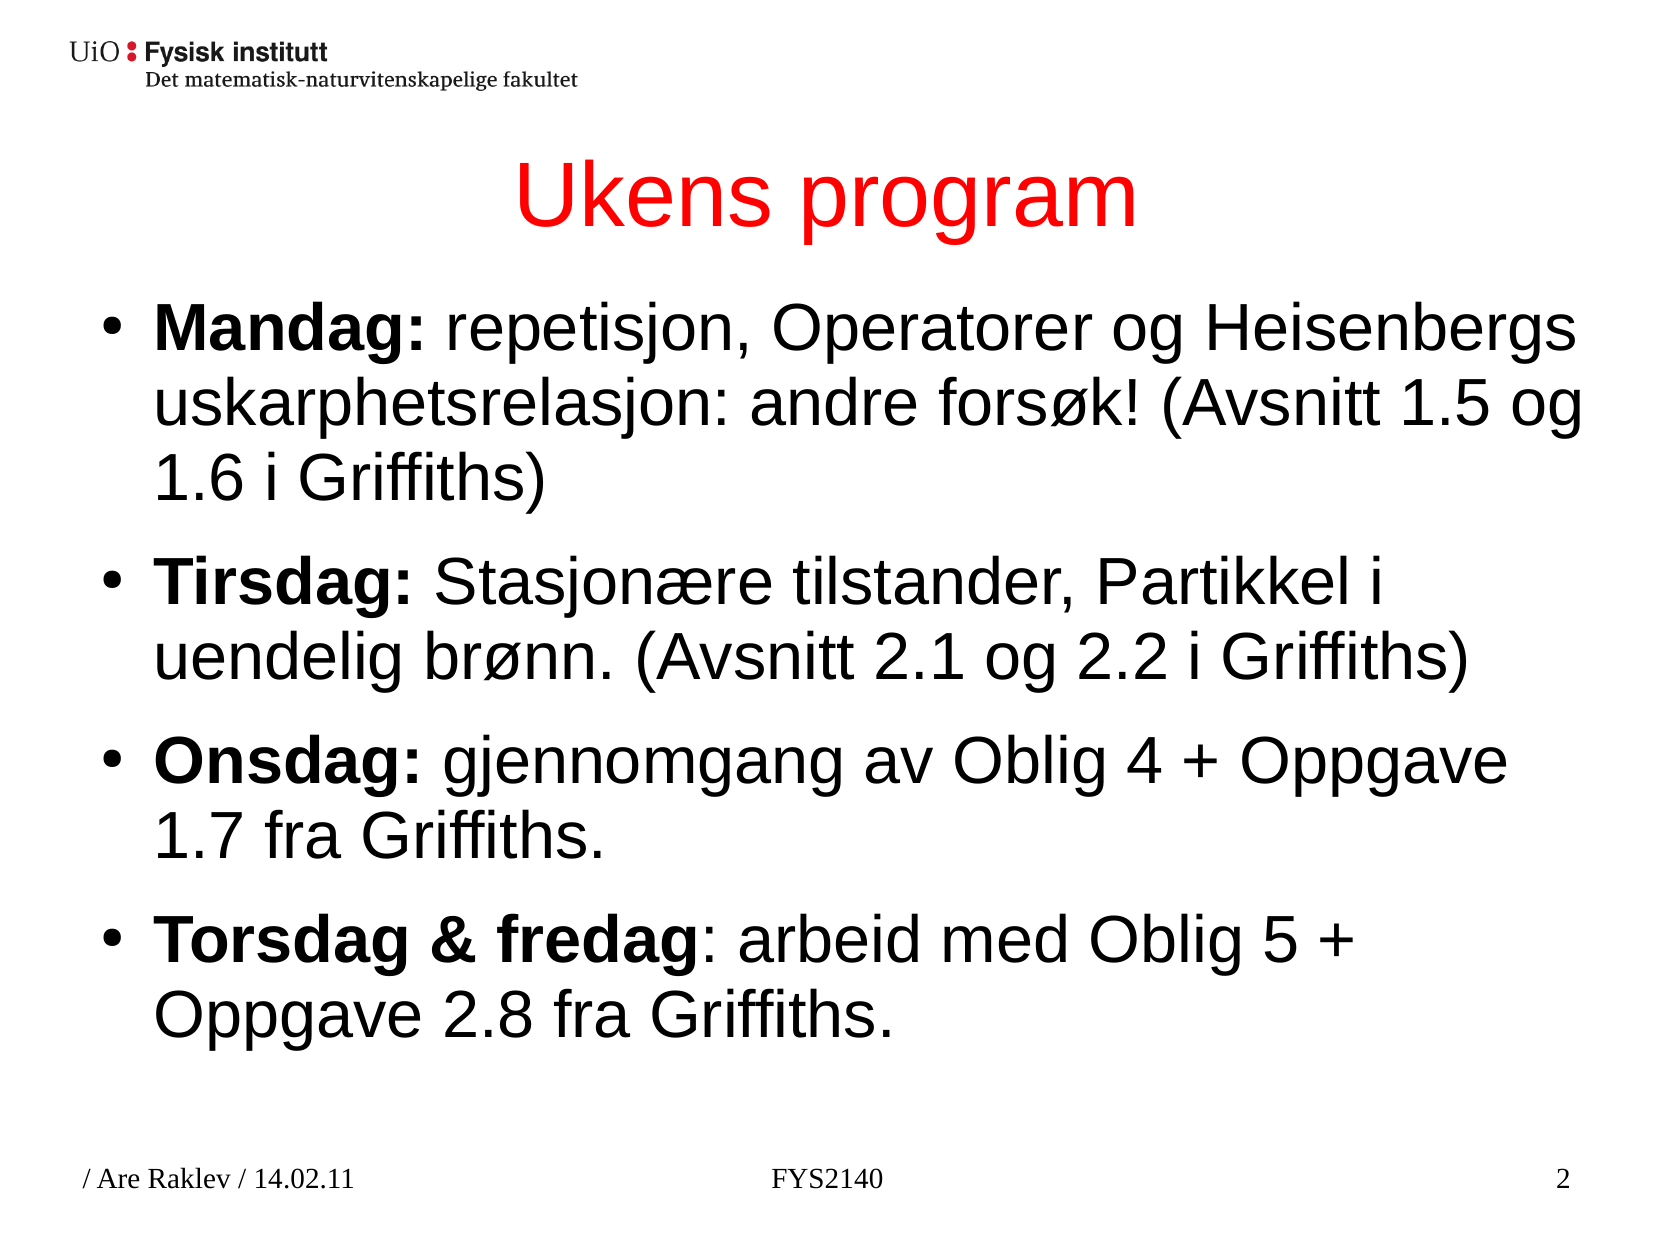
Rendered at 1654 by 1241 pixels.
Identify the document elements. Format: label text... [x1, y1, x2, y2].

title Ukens program [82, 90, 1571, 290]
picture [68, 37, 581, 93]
list Mandag: repetisjon, Operatorer og Heisenbergs uskarphetsrelasjon: andre forsøk! (Avsnitt 1.5 og 1.6 i Griffiths) Tirsdag: Stasjonære tilstander, Partikkel i uendelig brønn. (Avsnitt 2.1 og 2.2 i Griffiths) Onsdag: gjennomgang av Oblig 4 + Oppgave 1.7 fra Griffiths. Torsdag & fredag: arbeid med Oblig 5 + Oppgave 2.8 fra Griffiths. [82, 290, 1613, 1094]
